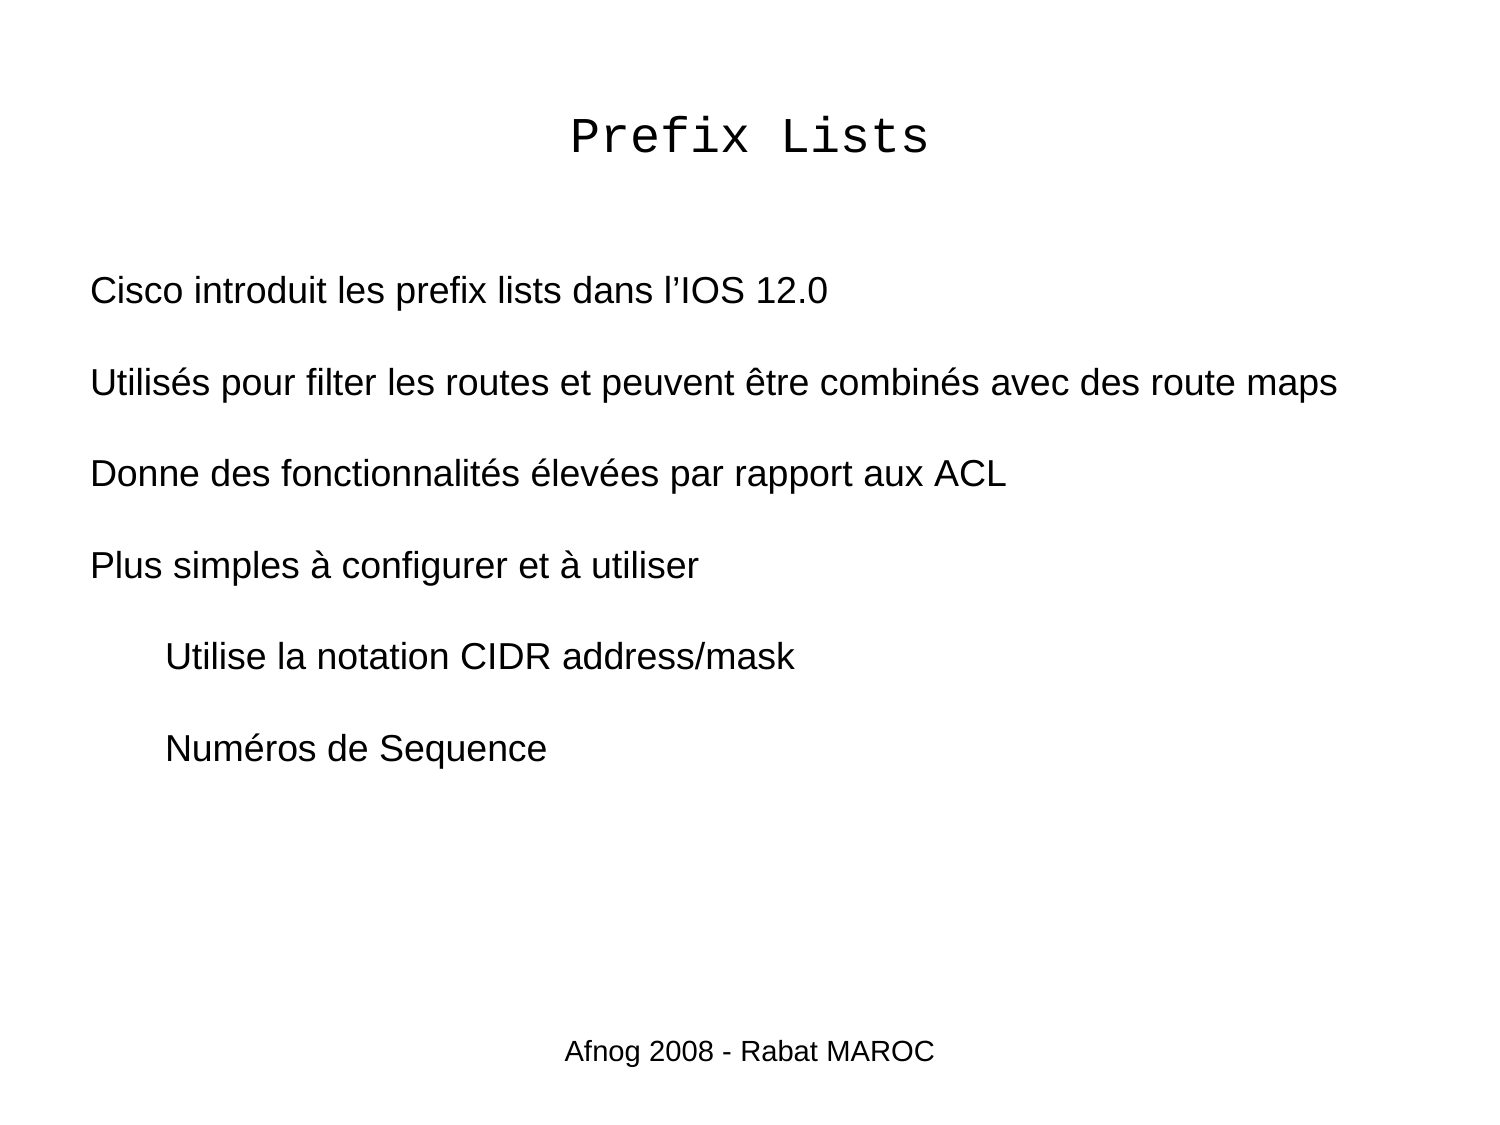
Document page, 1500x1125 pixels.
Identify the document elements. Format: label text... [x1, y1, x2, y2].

text_box Afnog 2008 - Rabat MAROC [512, 1024, 988, 1103]
title Prefix Lists [75, 45, 1426, 233]
list Cisco introduit les prefix lists dans l’IOS 12.0 Utilisés pour filter les routes et peuvent être combinés avec des route maps Donne des fonctionnalités élevées par rapport aux ACL Plus simples à configurer et à utiliser Utilise la notation CIDR address/mask Numéros de Sequence [75, 262, 1426, 1006]
